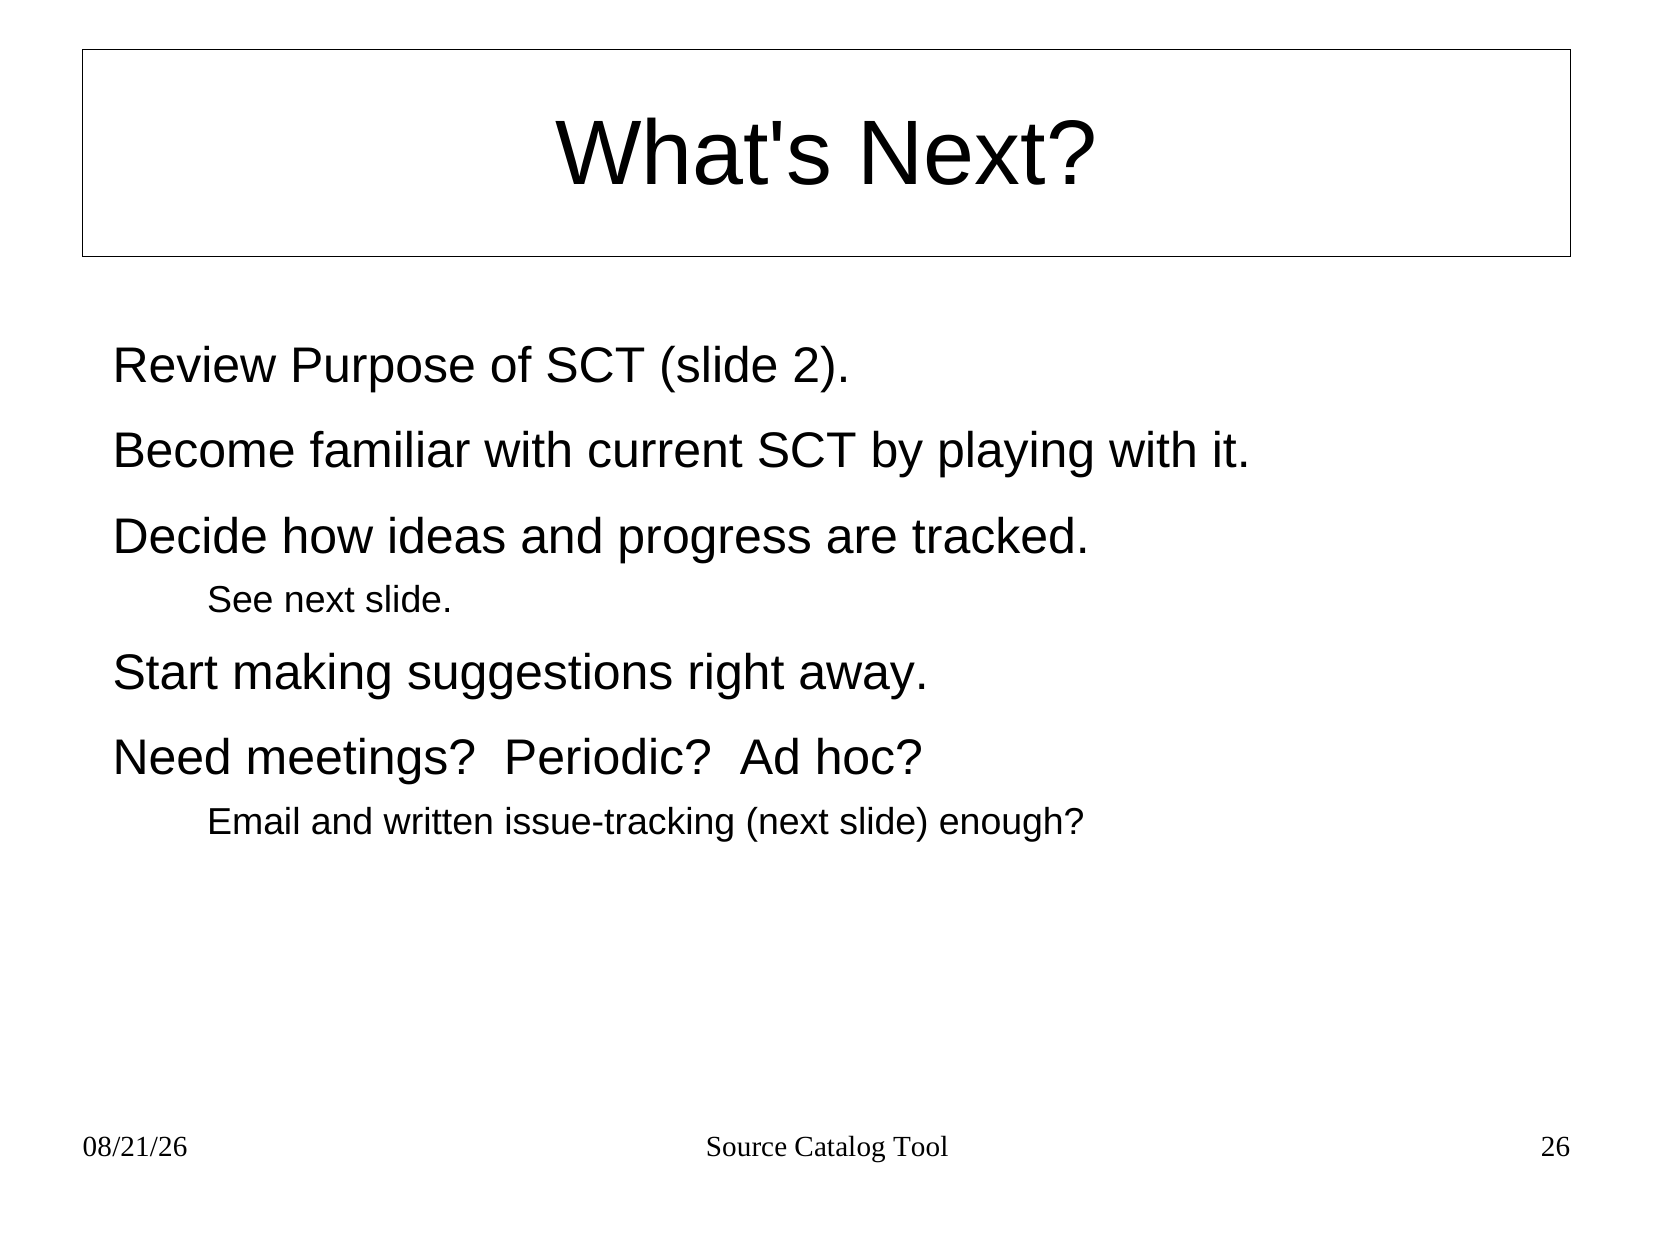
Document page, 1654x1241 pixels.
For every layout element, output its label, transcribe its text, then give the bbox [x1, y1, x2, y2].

list Review Purpose of SCT (slide 2). Become familiar with current SCT by playing with it. Decide how ideas and progress are tracked. See next slide. Start making suggestions right away. Need meetings? Periodic? Ad hoc? Email and written issue-tracking (next slide) enough? [112, 337, 1538, 1088]
title What's Next? [82, 49, 1571, 257]
